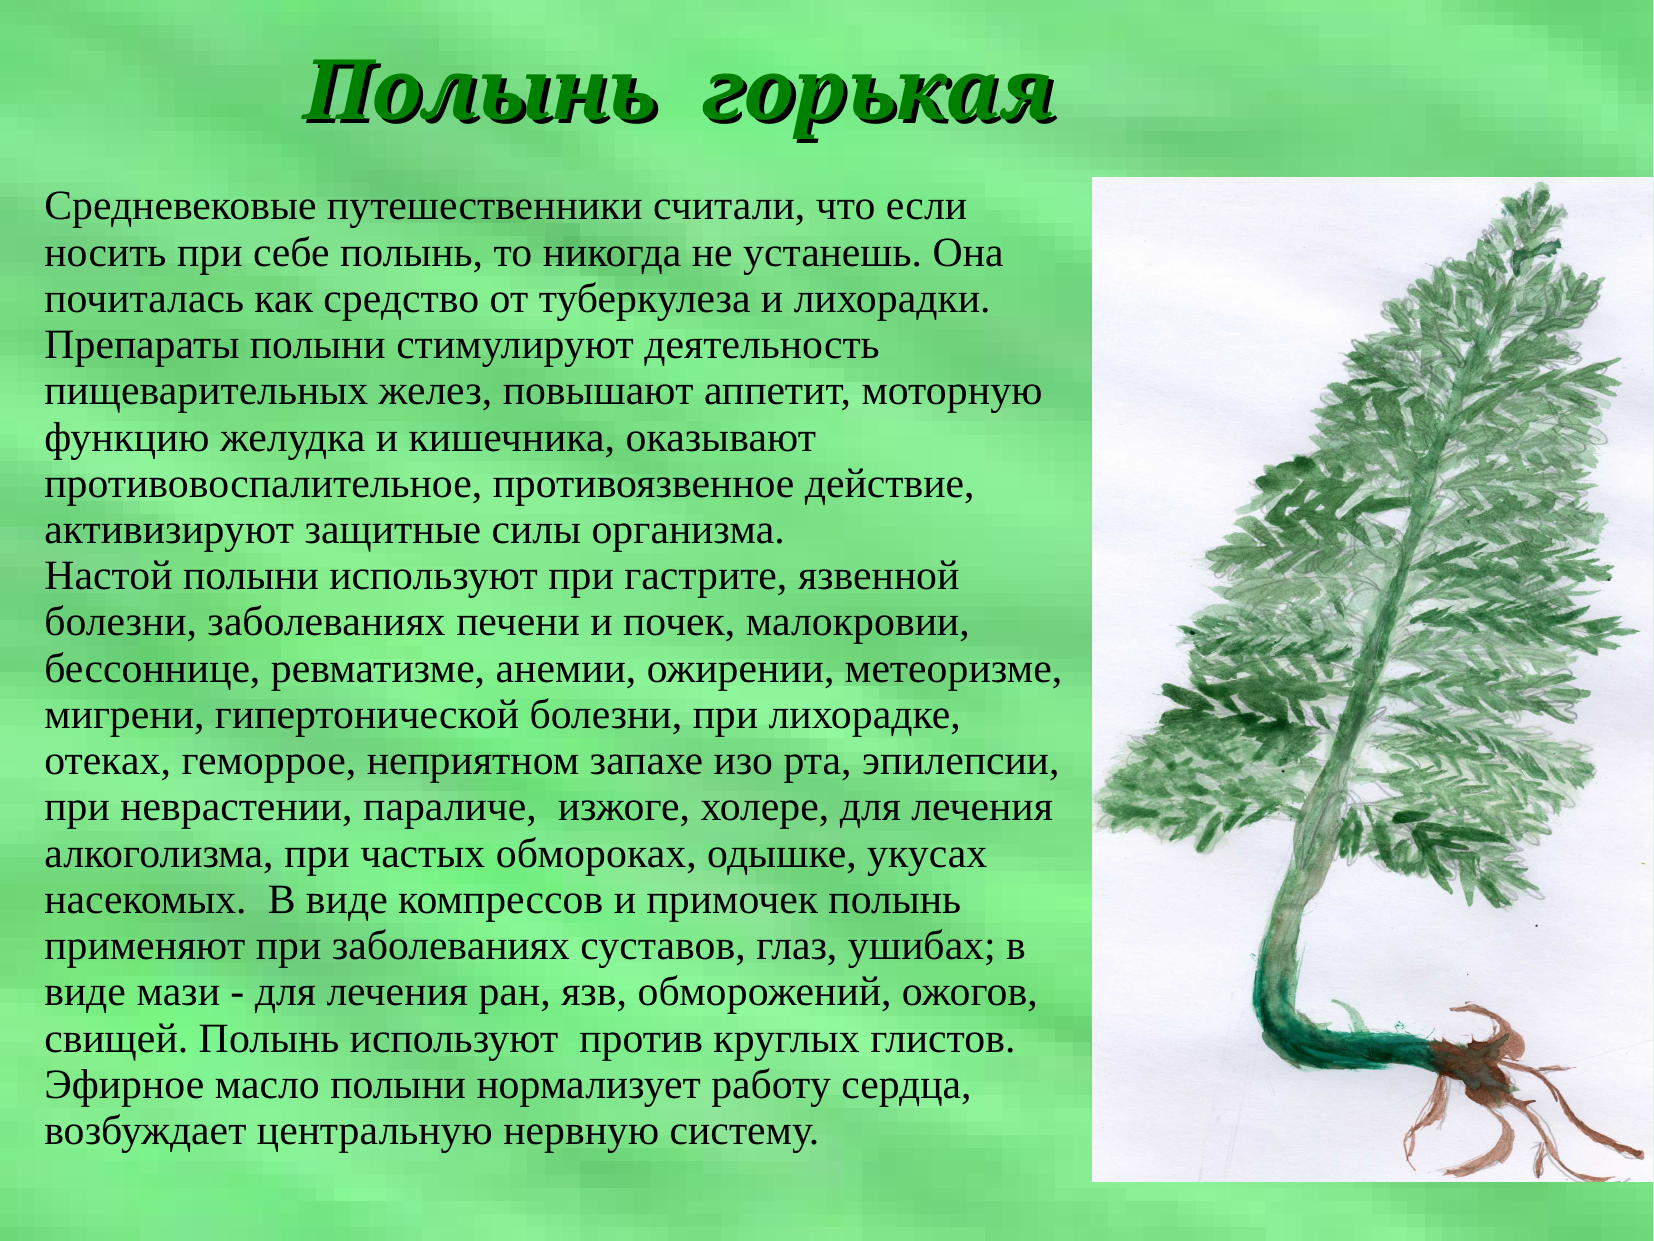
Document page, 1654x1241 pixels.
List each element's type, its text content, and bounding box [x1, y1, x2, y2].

text_box Средневековые путешественники считали, что если носить при себе полынь, то никогда не устанешь. Она почиталась как средство от туберкулеза и лихорадки. Препараты полыни стимулируют деятельность пищеварительных желез, повышают аппетит, моторную функцию желудка и кишечника, оказывают противовоспалительное, противоязвенное действие, активизируют защитные силы организма. Настой полыни используют при гастрите, язвенной болезни, заболеваниях печени и почек, малокровии, бессоннице, ревматизме, анемии, ожирении, метеоризме, мигрени, гипертонической болезни, при лихорадке, отеках, геморрое, неприятном запахе изо рта, эпилепсии, при неврастении, параличе, изжоге, холере, для лечения алкоголизма, при частых обмороках, одышке, укусах насекомых. В виде компрессов и примочек полынь применяют при заболеваниях суставов, глаз, ушибах; в виде мази - для лечения ран, язв, обморожений, ожогов, свищей. Полынь используют против круглых глистов. Эфирное масло полыни нормализует работу сердца, возбуждает центральную нервную систему. [29, 175, 1100, 1178]
text_box Полынь горькая [147, 29, 1211, 145]
picture [0, 0, 1654, 1241]
